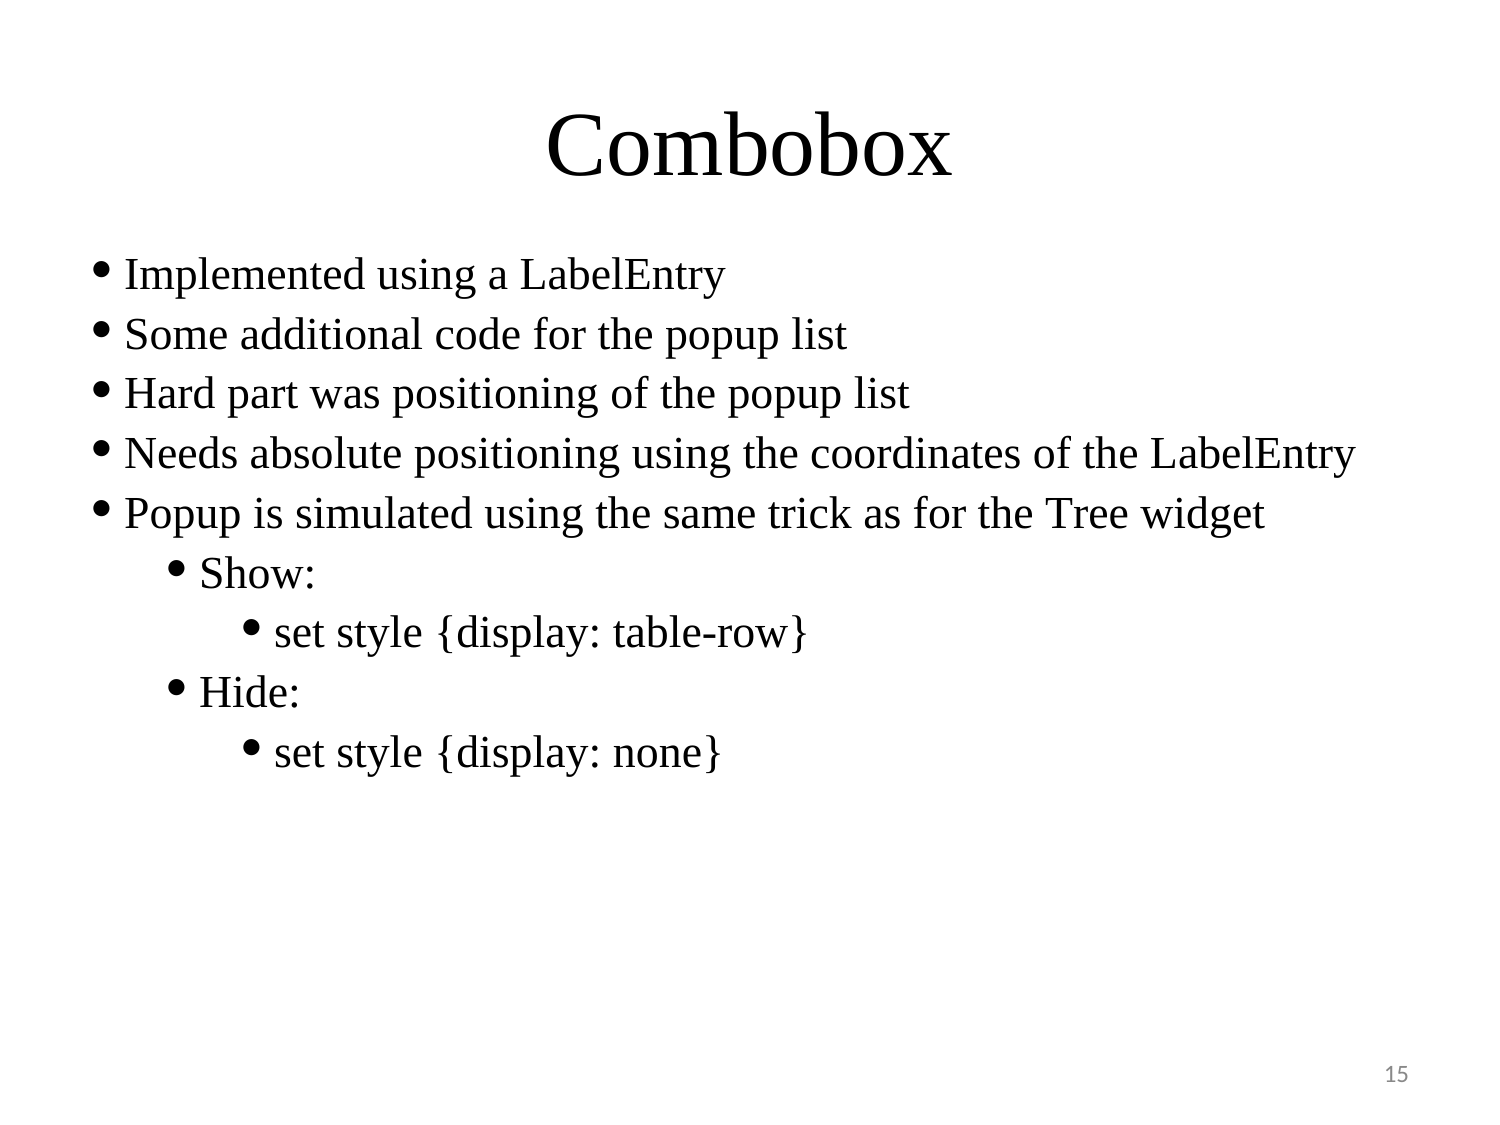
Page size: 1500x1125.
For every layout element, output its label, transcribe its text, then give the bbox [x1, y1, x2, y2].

text_box Combobox‏ [75, 45, 1426, 233]
text_box Implemented using a LabelEntry Some additional code for the popup list Hard part was positioning of the popup list Needs absolute positioning using the coordinates of the LabelEntry Popup is simulated using the same trick as for the Tree widget Show: set style {display: table-row} Hide: set style {display: none} [75, 236, 1426, 1034]
